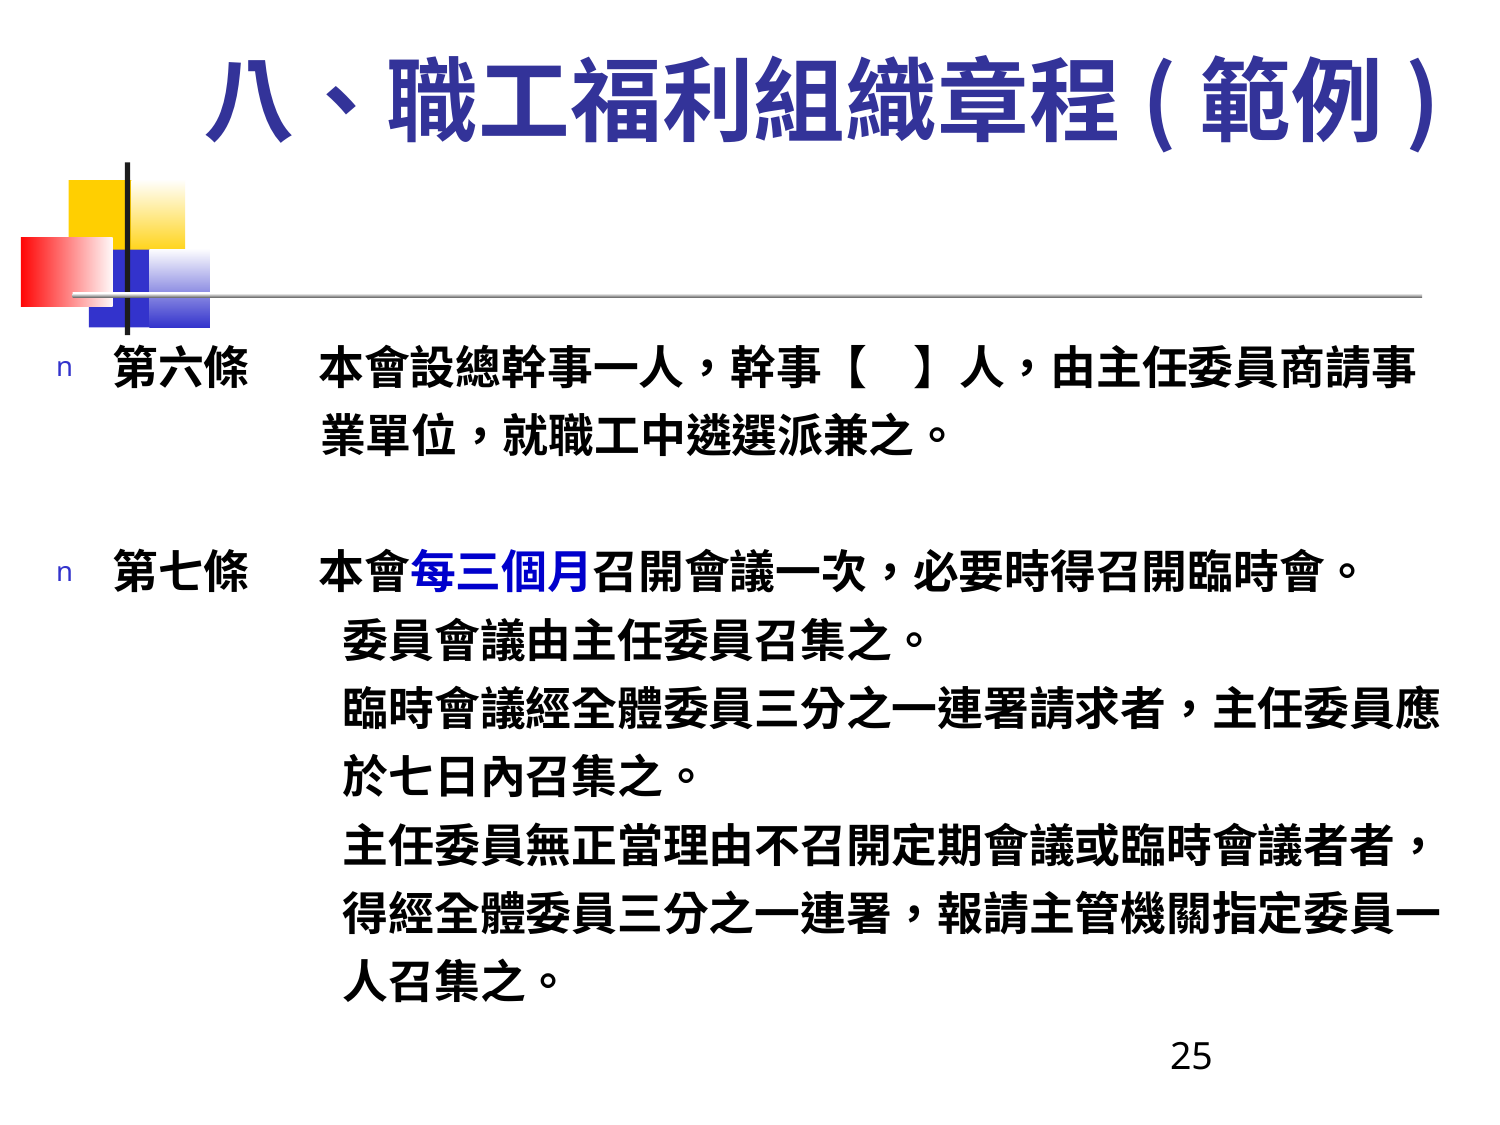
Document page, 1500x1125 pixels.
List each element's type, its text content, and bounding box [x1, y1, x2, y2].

title 八、職工福利組織章程(範例) [188, 35, 1468, 275]
list 第六條 本會設總幹事一人，幹事【 】人，由主任委員商請事 業單位，就職工中遴選派兼之。 第七條 本會每三個月召開會議一次，必要時得召開臨時會。 委員會議由主任委員召集之。 臨時會議經全體委員三分之一連署請求者，主任委員應 於七日內召集之。 主任委員無正當理由不召開定期會議或臨時會議者者， 得經全體委員三分之一連署，報請主管機關指定委員一 人召集之。 [41, 331, 1469, 1006]
slide_number <編號> [1155, 1024, 1468, 1100]
